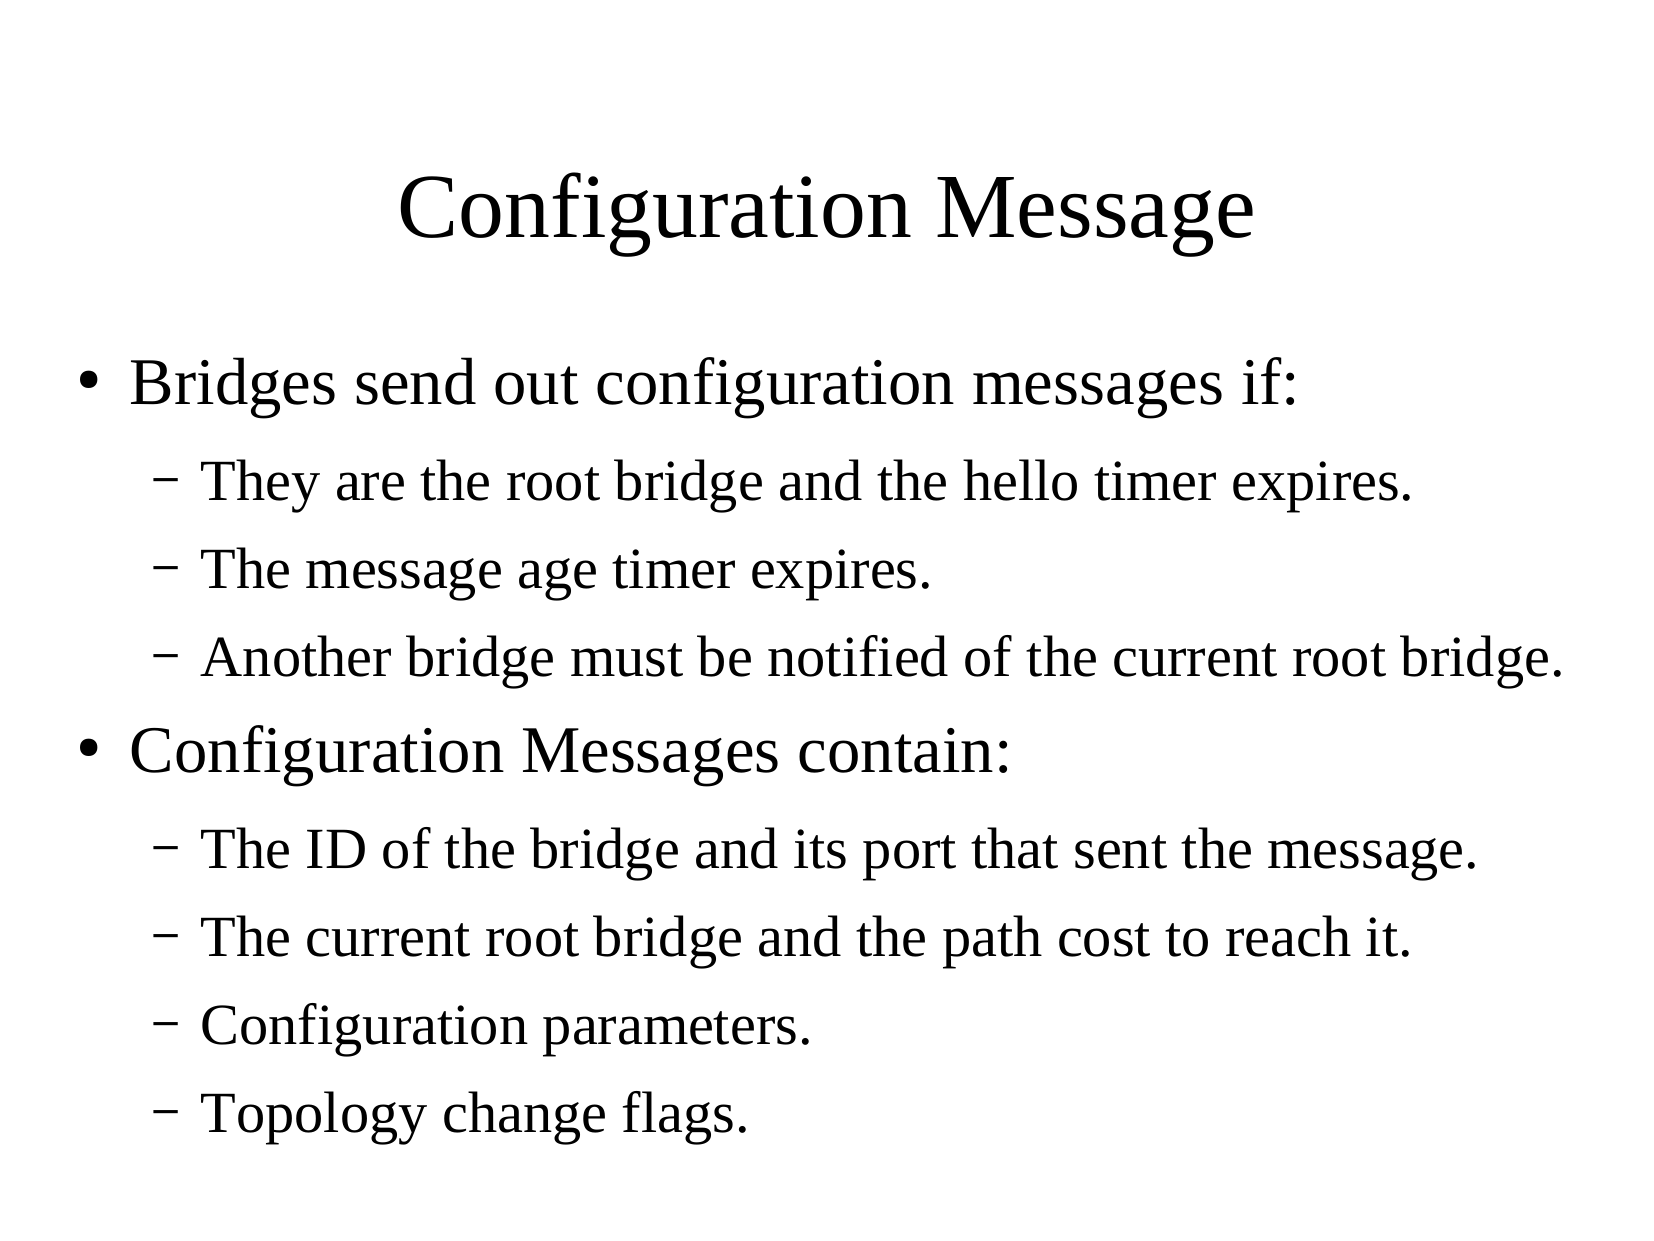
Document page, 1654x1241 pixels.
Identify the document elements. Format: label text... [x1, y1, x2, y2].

list Bridges send out configuration messages if: They are the root bridge and the hello timer expires. The message age timer expires. Another bridge must be notified of the current root bridge. Configuration Messages contain: The ID of the bridge and its port that sent the message. The current root bridge and the path cost to reach it. Configuration parameters. Topology change flags. [59, 344, 1625, 1146]
title Configuration Message [121, 102, 1534, 311]
